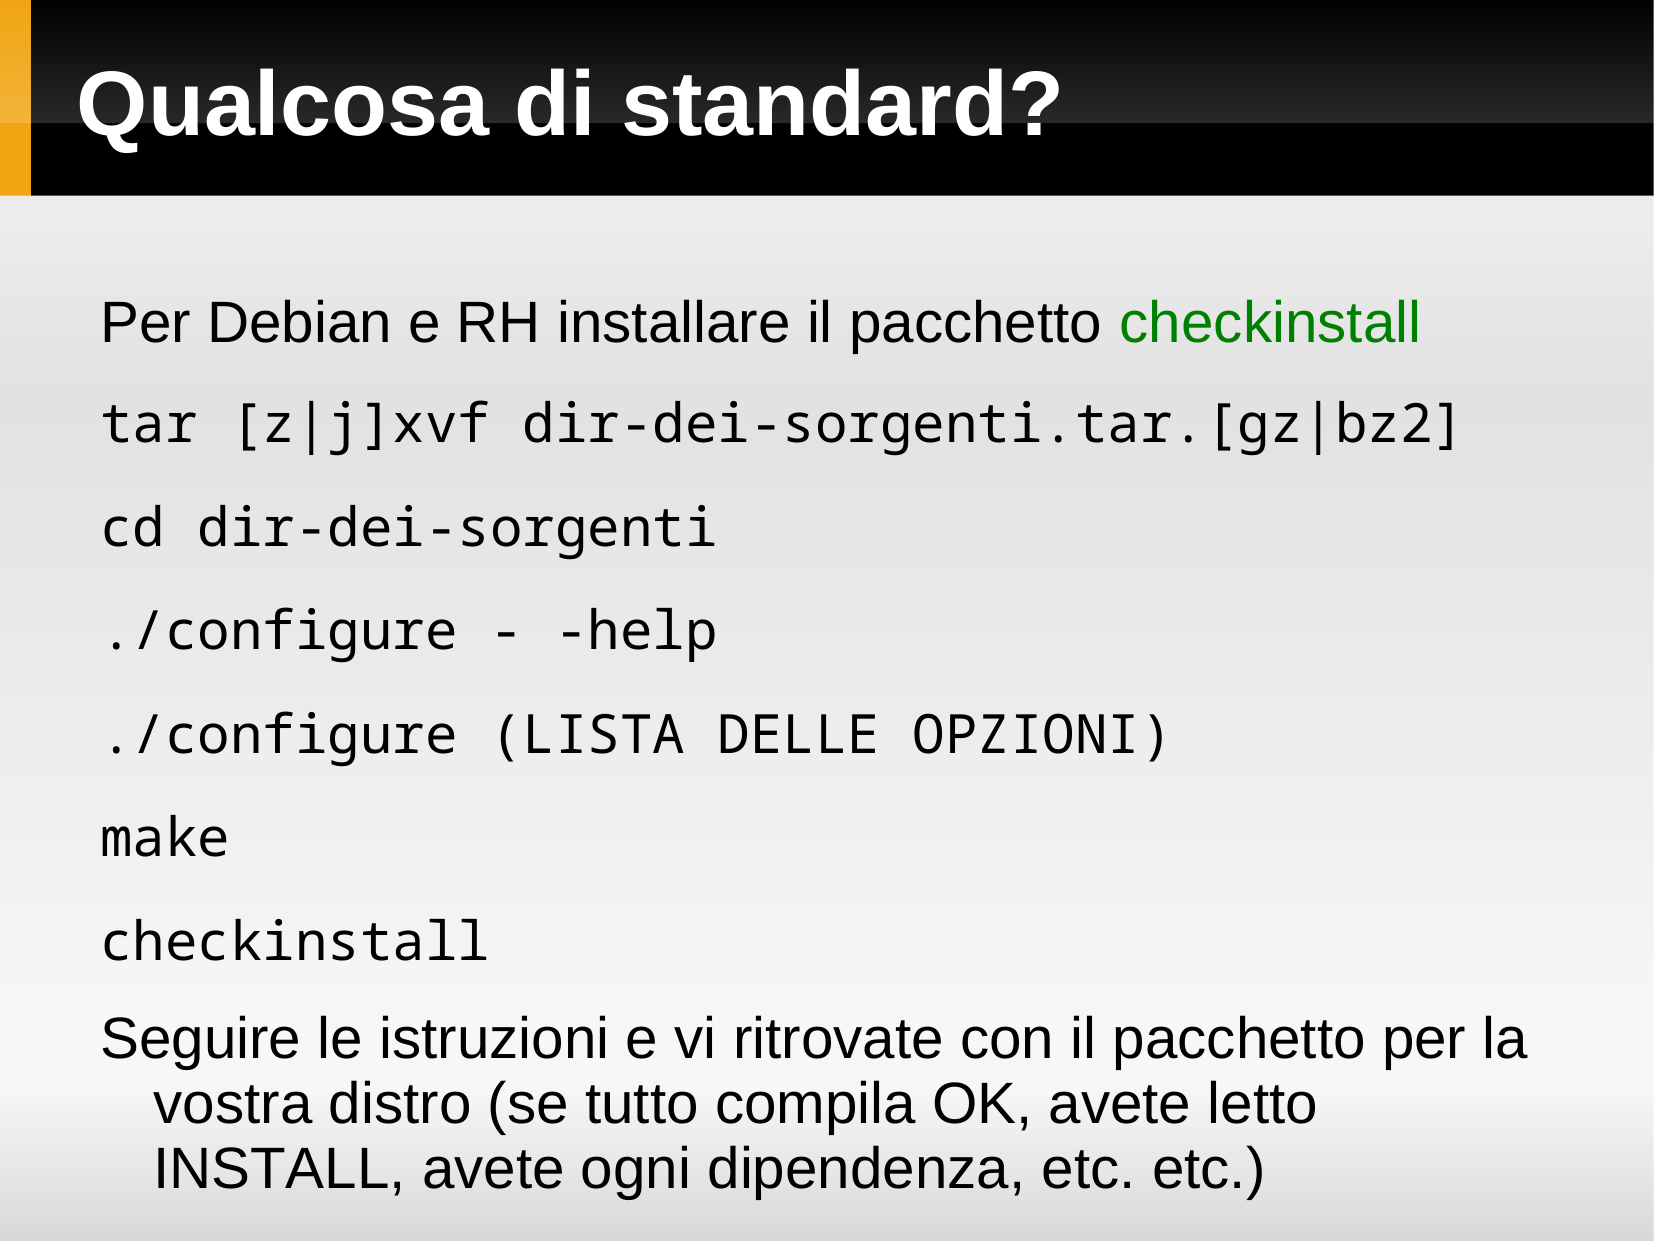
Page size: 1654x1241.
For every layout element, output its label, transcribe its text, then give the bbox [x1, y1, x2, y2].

picture [0, 0, 1654, 1241]
list Per Debian e RH installare il pacchetto checkinstall tar [z|j]xvf dir-dei-sorgenti.tar.[gz|bz2] cd dir-dei-sorgenti ./configure - -help ./configure (LISTA DELLE OPZIONI) make checkinstall Seguire le istruzioni e vi ritrovate con il pacchetto per la vostra distro (se tutto compila OK, avete letto INSTALL, avete ogni dipendenza, etc. etc.) [82, 290, 1571, 1136]
title Qualcosa di standard? [76, 7, 1565, 200]
